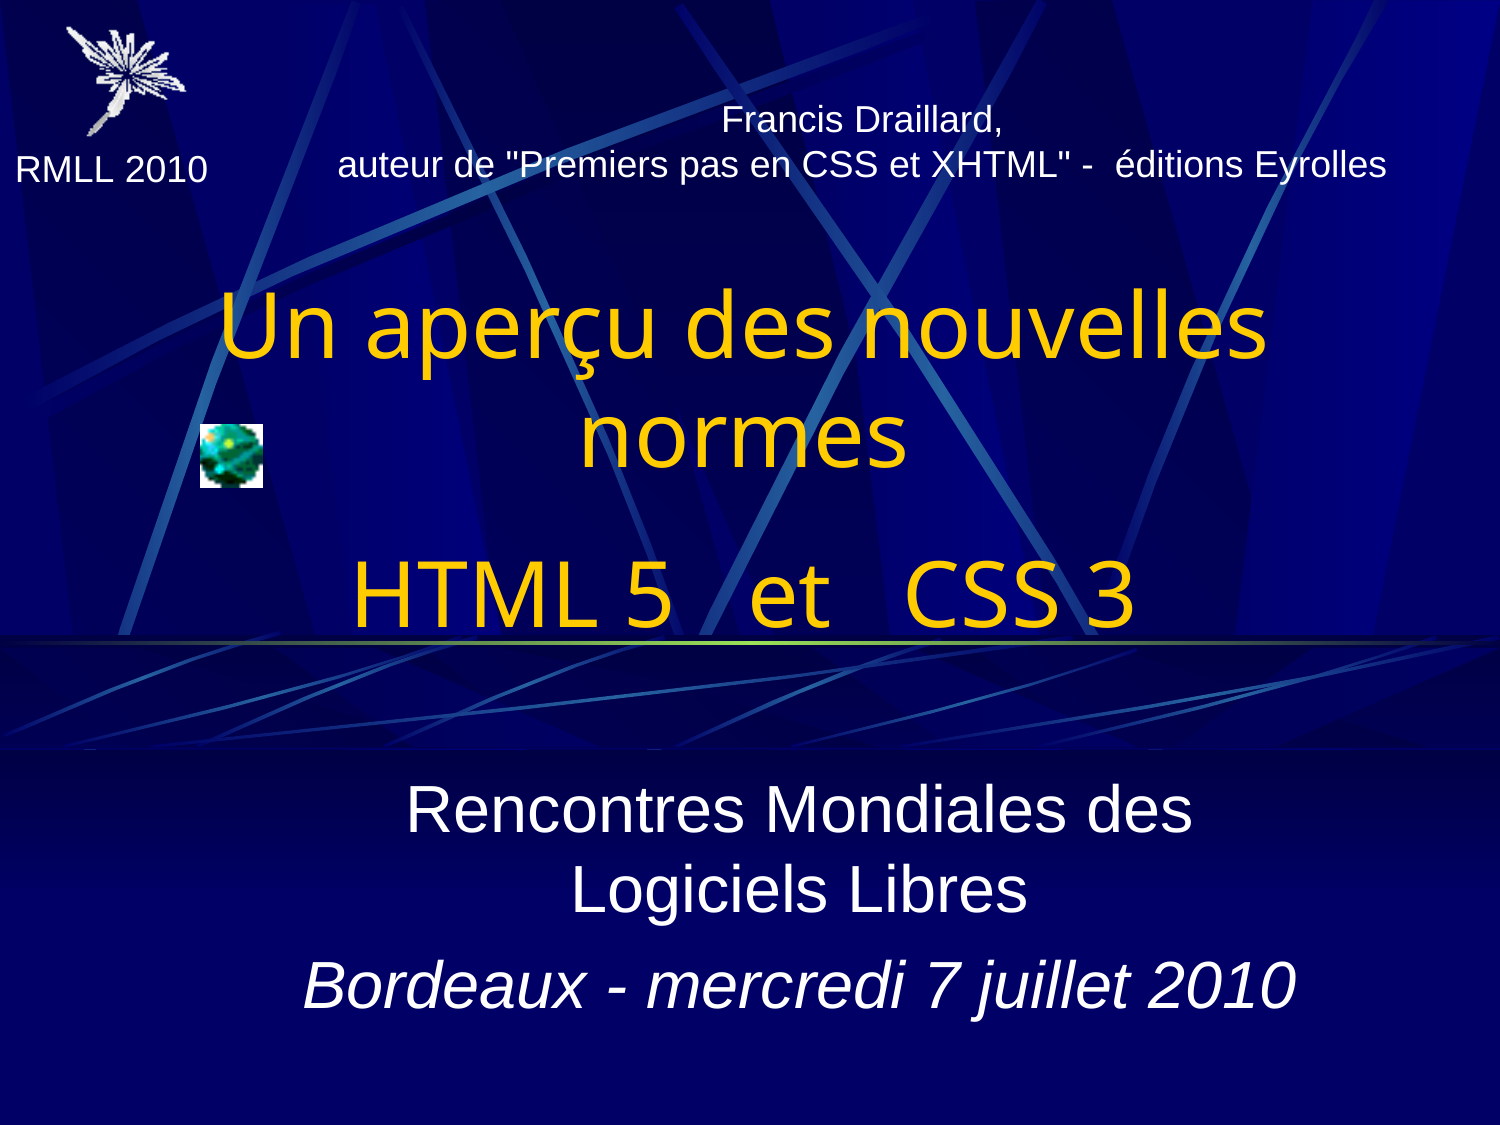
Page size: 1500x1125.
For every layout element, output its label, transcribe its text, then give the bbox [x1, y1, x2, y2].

text_box Francis Draillard, auteur de "Premiers pas en CSS et XHTML" - éditions Eyrolles [287, 87, 1438, 193]
title Un aperçu des nouvelles normes HTML 5 et CSS 3 [150, 258, 1338, 654]
subtitle Rencontres Mondiales des Logiciels Libres Bordeaux - mercredi 7 juillet 2010 [275, 750, 1326, 1038]
picture [62, 24, 188, 138]
